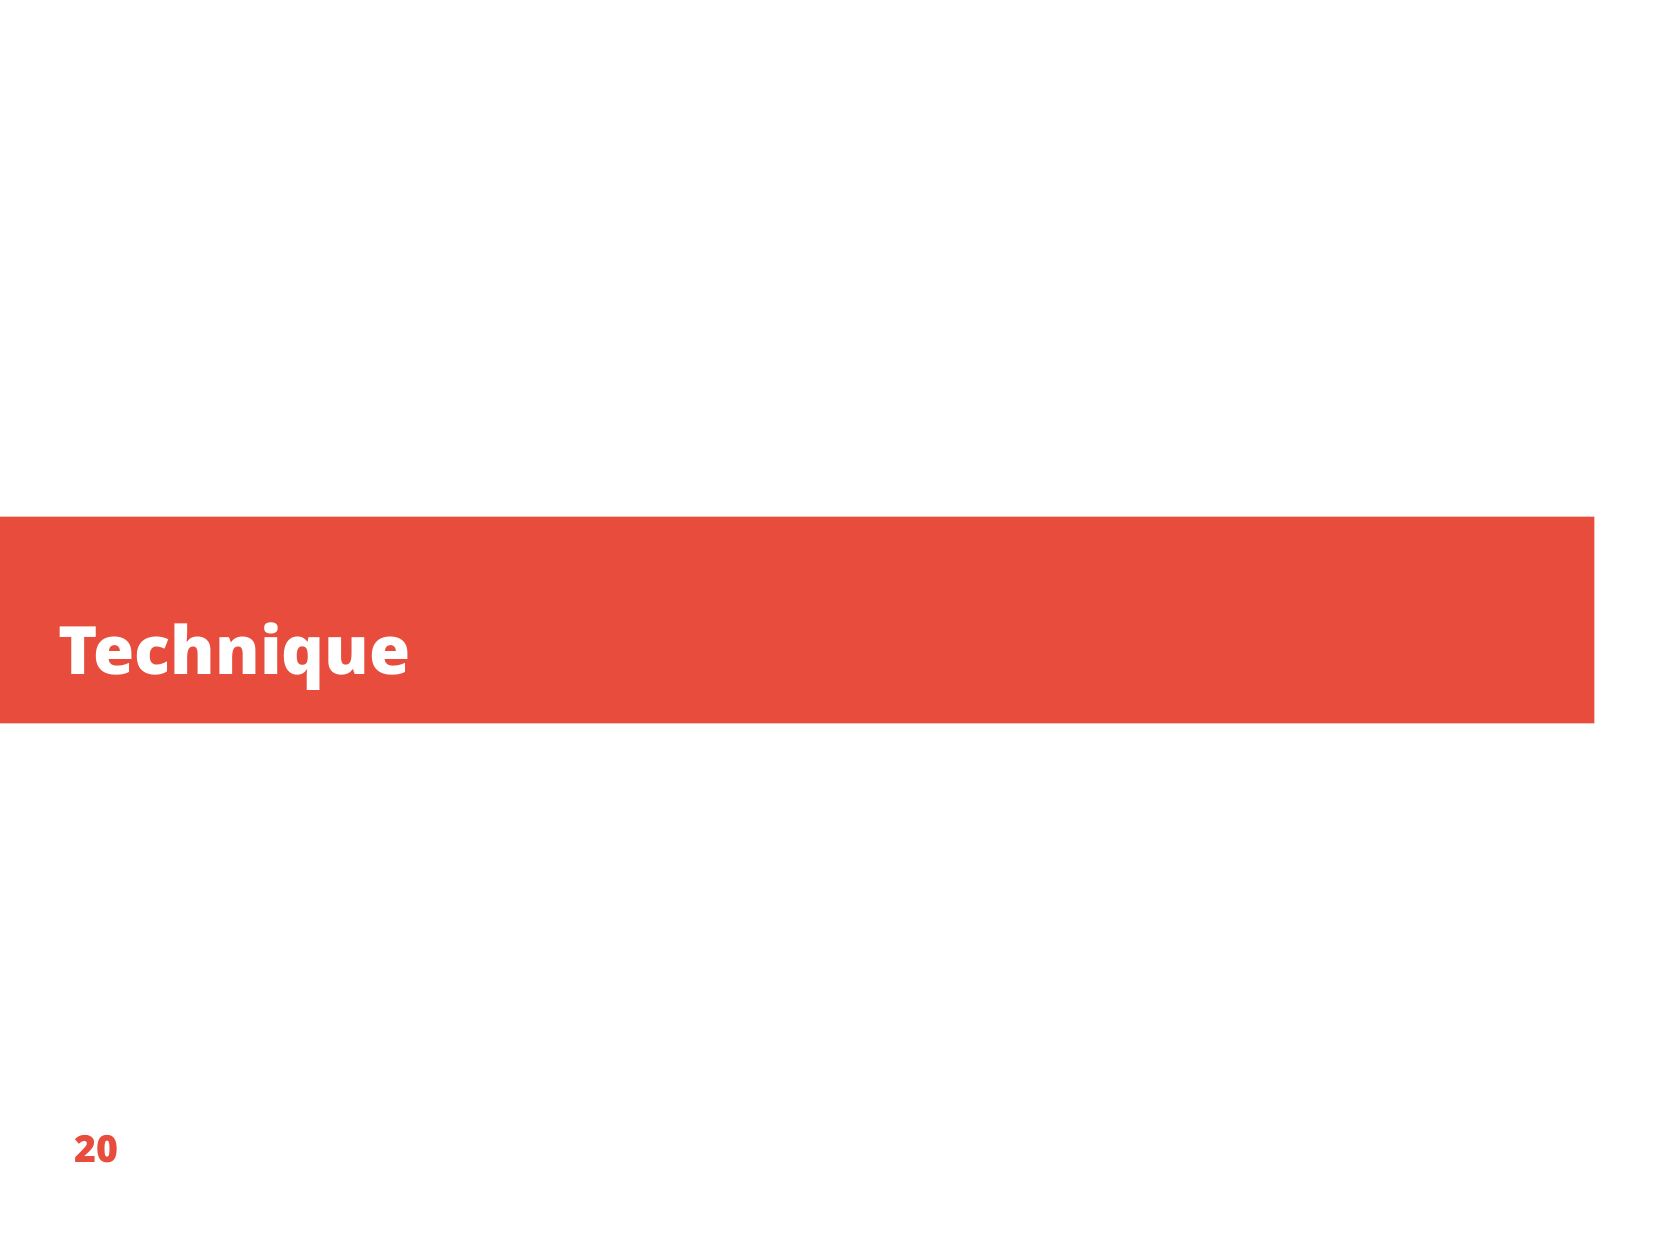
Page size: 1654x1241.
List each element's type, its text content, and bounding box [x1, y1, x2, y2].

title Technique [59, 546, 1595, 694]
